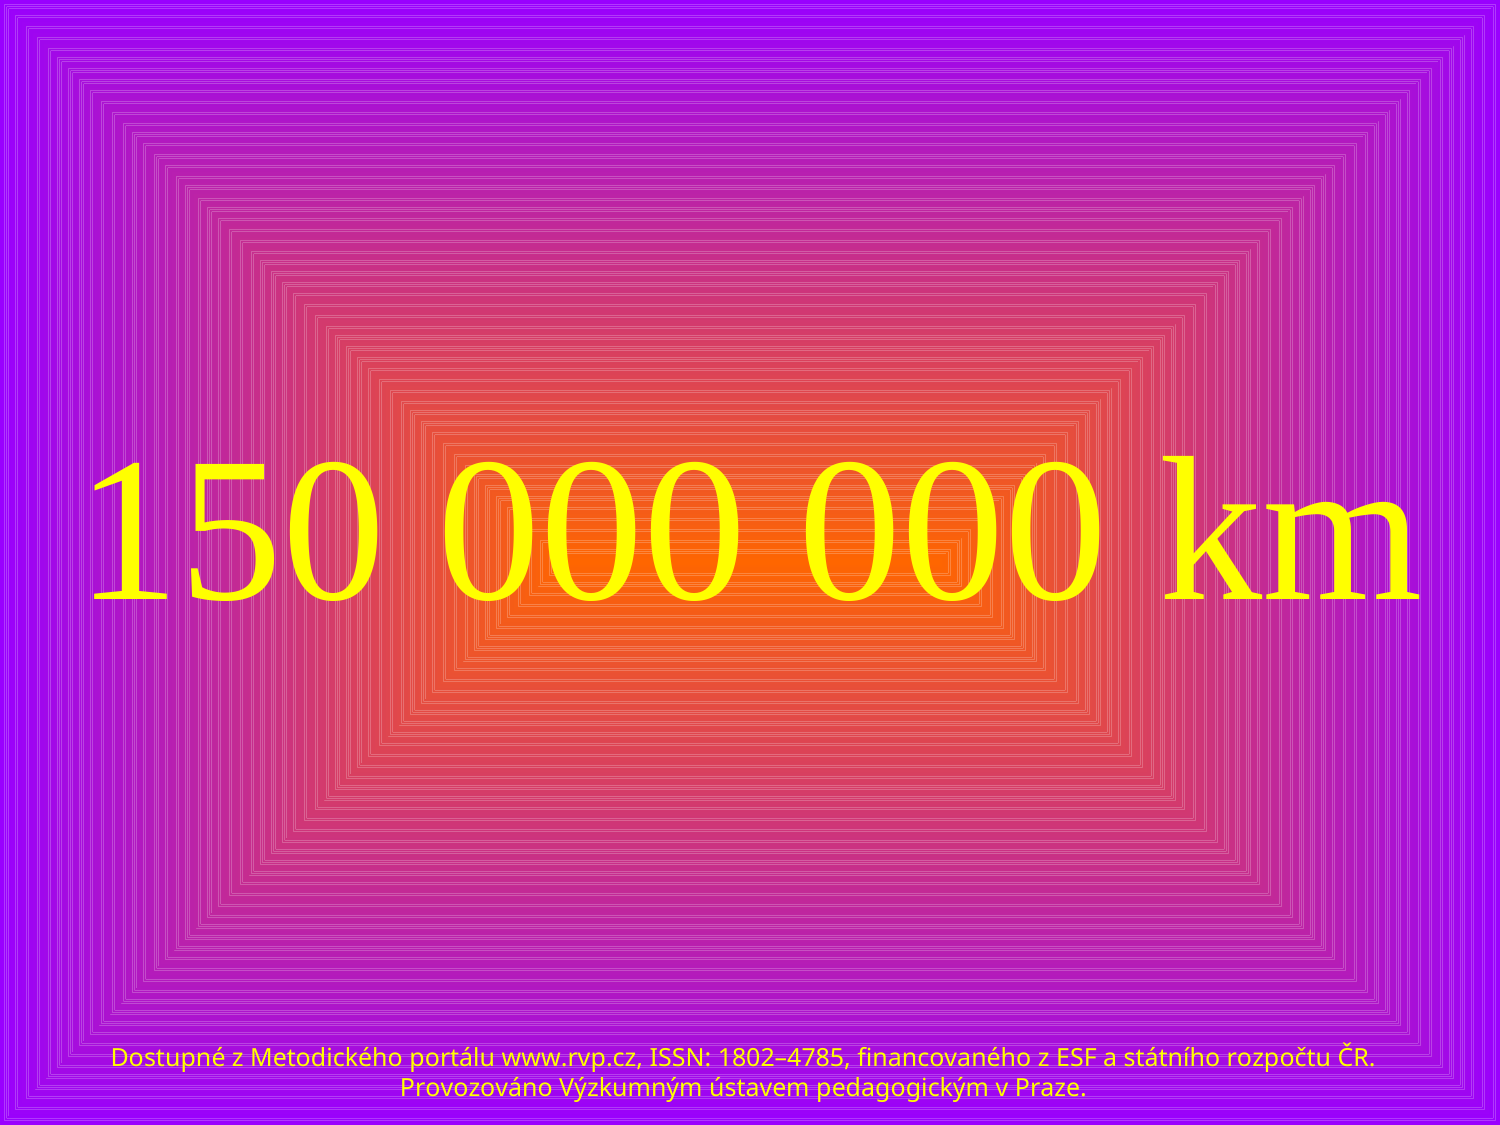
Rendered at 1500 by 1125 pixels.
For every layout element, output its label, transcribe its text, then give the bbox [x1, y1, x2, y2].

text_box 150 000 000 km [0, 385, 1500, 649]
text_box Dostupné z Metodického portálu www.rvp.cz, ISSN: 1802–4785, financovaného z ESF a státního rozpočtu ČR. Provozováno Výzkumným ústavem pedagogickým v Praze. [35, 1041, 1454, 1102]
